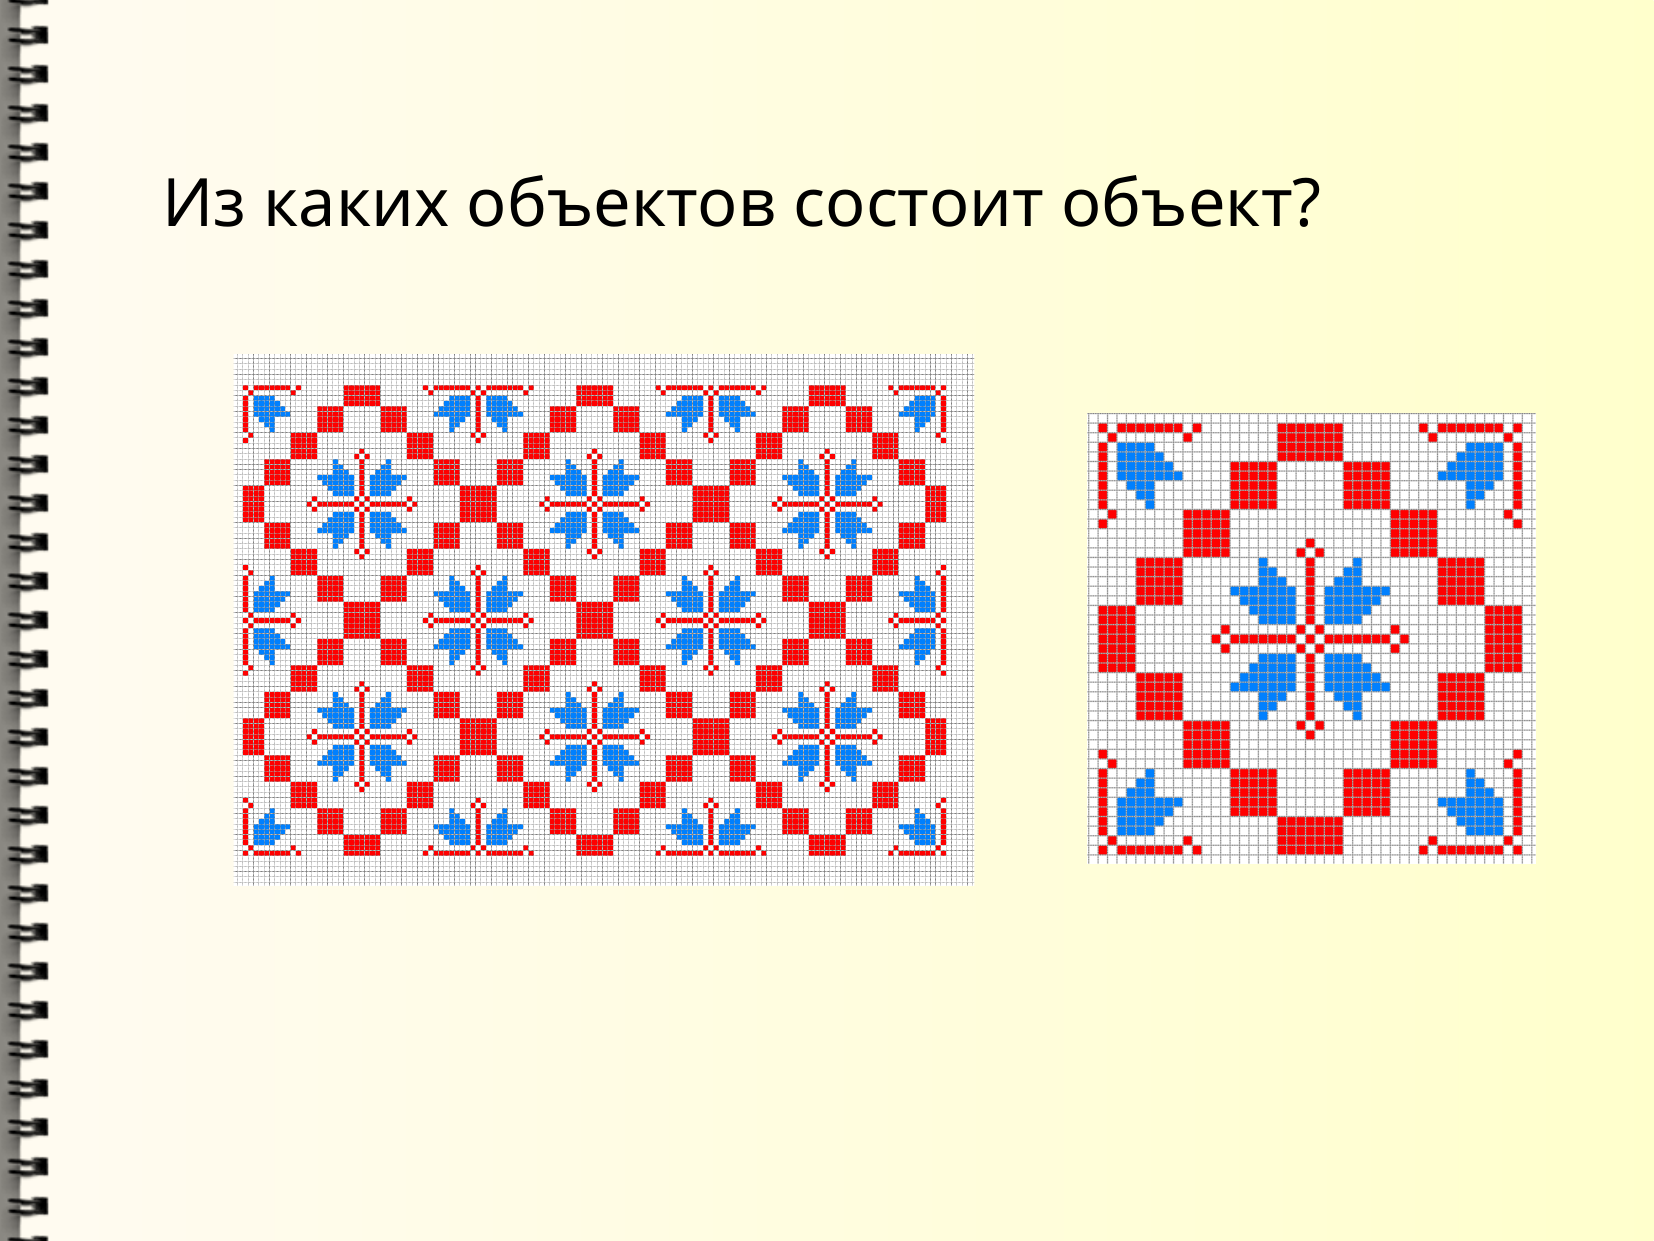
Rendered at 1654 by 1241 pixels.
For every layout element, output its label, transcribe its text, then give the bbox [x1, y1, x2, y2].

picture [0, 0, 1654, 1241]
picture [1087, 413, 1536, 864]
text_box Из каких объектов состоит объект? [147, 147, 1536, 249]
picture [233, 354, 975, 886]
